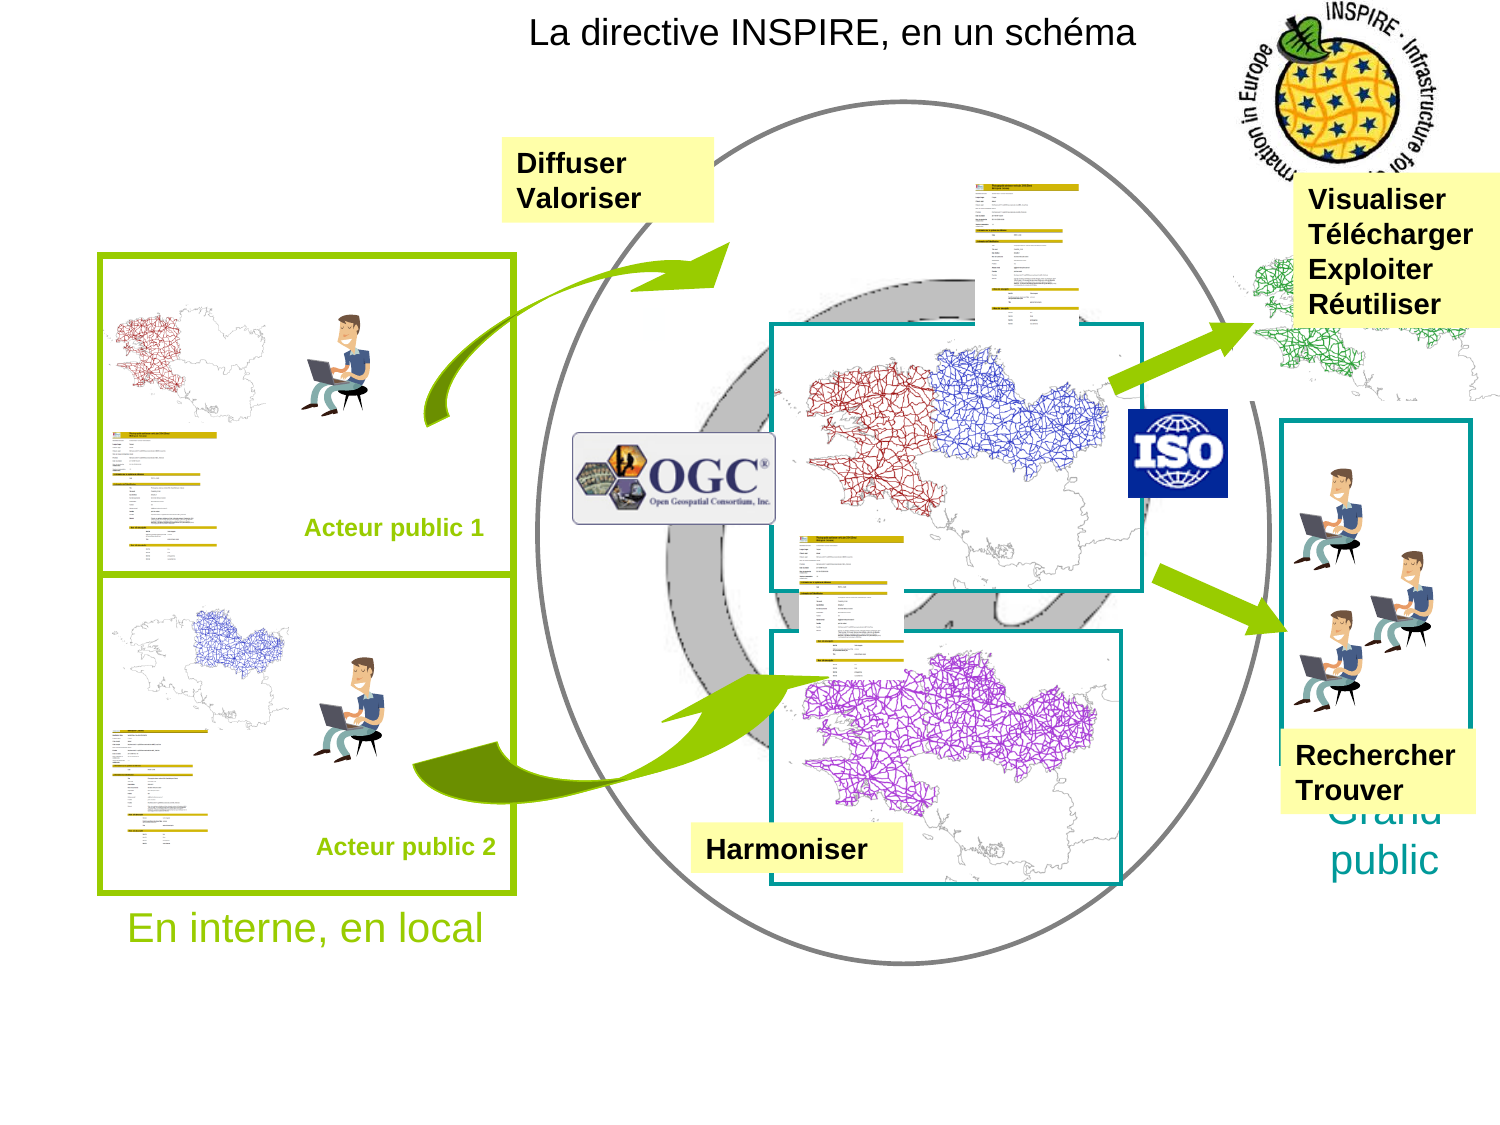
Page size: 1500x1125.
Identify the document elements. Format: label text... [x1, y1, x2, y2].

picture [1233, 219, 1500, 401]
text_box Grand public [1269, 775, 1500, 891]
picture [1234, 0, 1441, 202]
picture [572, 184, 1228, 882]
text_box [1152, 564, 1287, 635]
text_box La directive INSPIRE, en un schéma [513, 0, 1294, 61]
text_box Acteur public 2 [301, 822, 526, 868]
text_box Diffuser Valoriser [501, 137, 715, 223]
picture [643, 278, 655, 284]
picture [1293, 609, 1363, 713]
picture [112, 432, 217, 563]
text_box Rechercher Trouver [1280, 728, 1476, 815]
text_box [1108, 323, 1253, 395]
text_box Harmoniser [690, 822, 904, 873]
text_box [424, 243, 729, 427]
picture [1293, 468, 1363, 571]
text_box Acteur public 1 [289, 503, 514, 549]
text_box Visualiser Télécharger Exploiter Réutiliser [1293, 172, 1500, 328]
picture [103, 302, 266, 423]
picture [301, 314, 371, 417]
picture [643, 716, 769, 795]
picture [312, 657, 385, 763]
picture [1364, 550, 1434, 654]
text_box [413, 674, 830, 804]
text_box En interne, en local [112, 896, 502, 959]
picture [112, 597, 289, 847]
